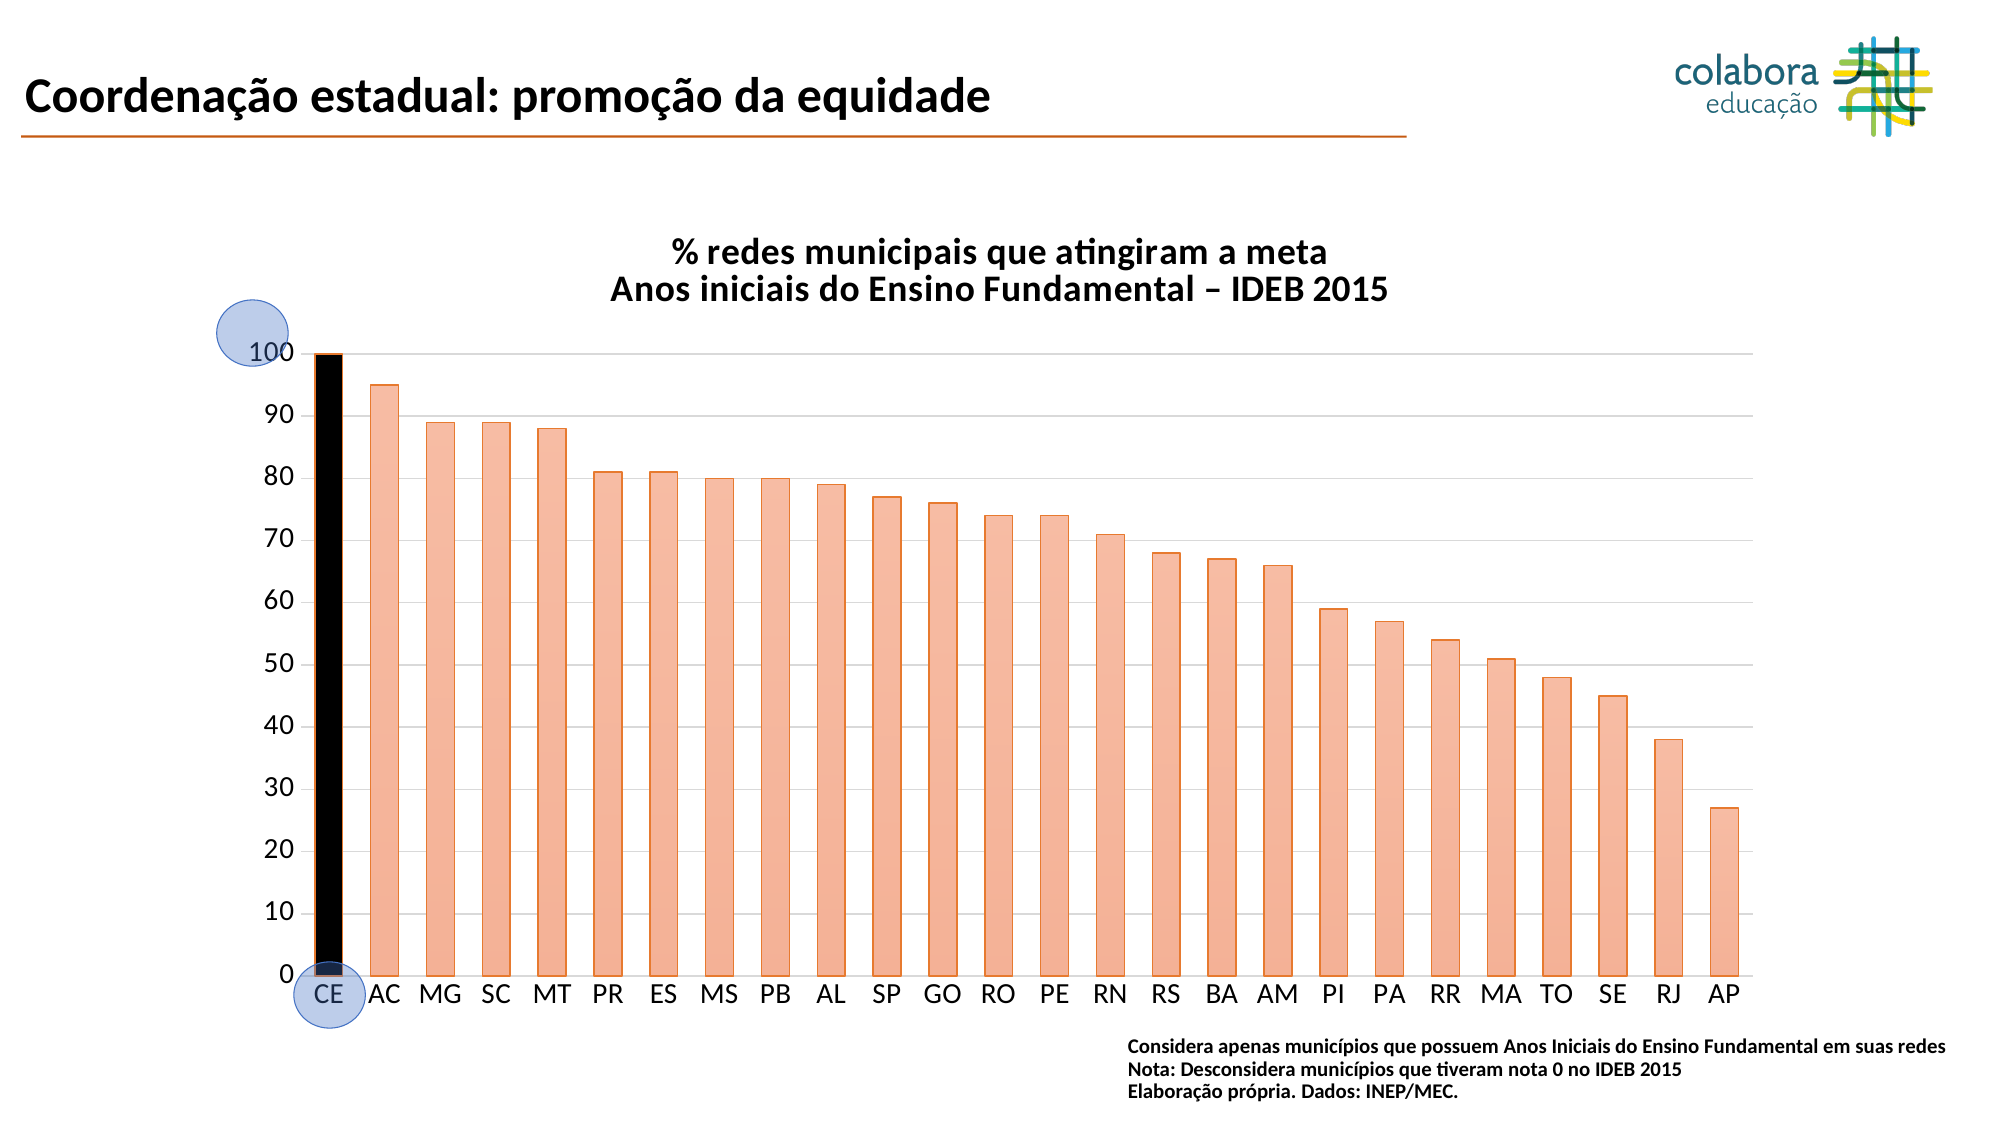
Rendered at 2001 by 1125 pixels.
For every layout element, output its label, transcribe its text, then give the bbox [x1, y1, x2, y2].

text_box Coordenação estadual: promoção da equidade [21, 57, 1241, 127]
picture [1675, 36, 1933, 137]
chart [216, 200, 1784, 1029]
text_box Considera apenas municípios que possuem Anos Iniciais do Ensino Fundamental em suas redes Nota: Desconsidera municípios que tiveram nota 0 no IDEB 2015 Elaboração própria. Dados: INEP/MEC. [1113, 1028, 2000, 1111]
